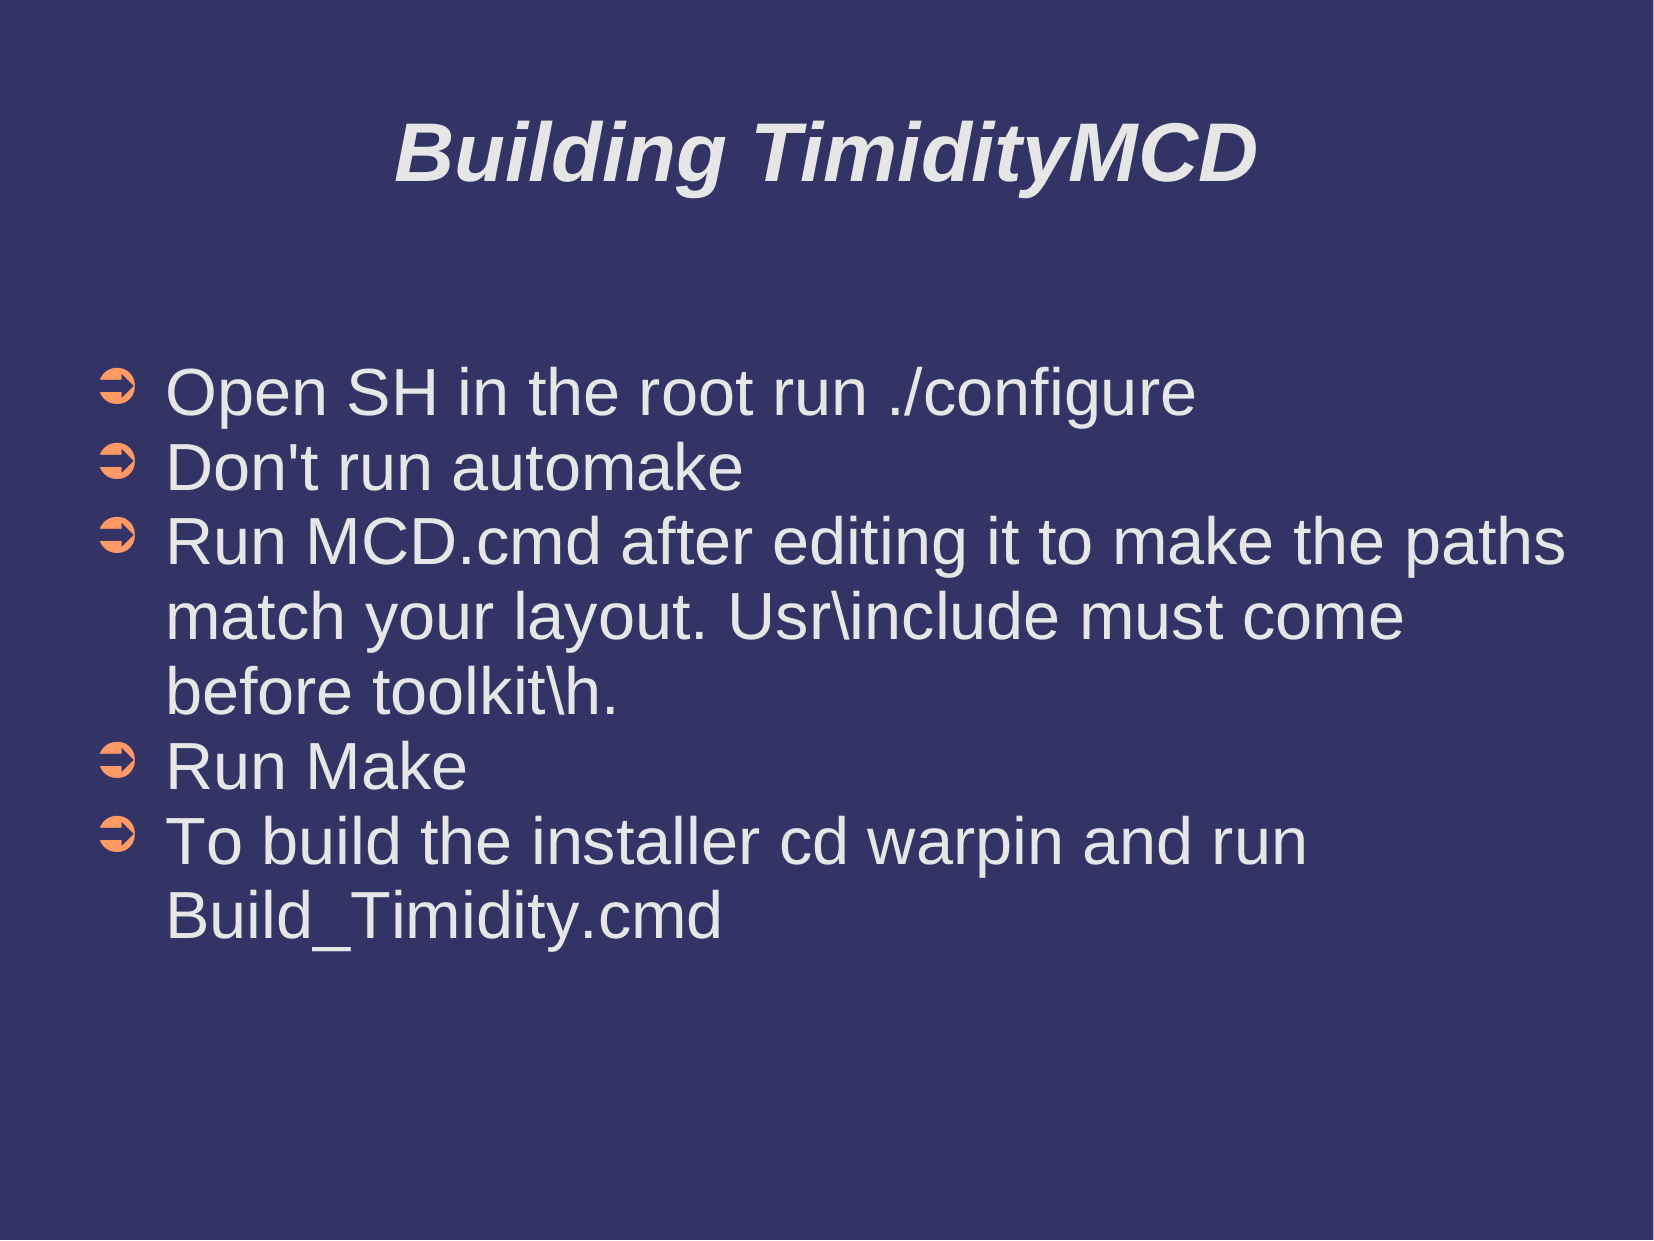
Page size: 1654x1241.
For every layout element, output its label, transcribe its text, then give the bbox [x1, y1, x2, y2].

list Open SH in the root run ./configure Don't run automake Run MCD.cmd after editing it to make the paths match your layout. Usr\include must come before toolkit\h. Run Make To build the installer cd warpin and run Build_Timidity.cmd [82, 355, 1571, 1058]
title Building TimidityMCD [82, 49, 1571, 257]
